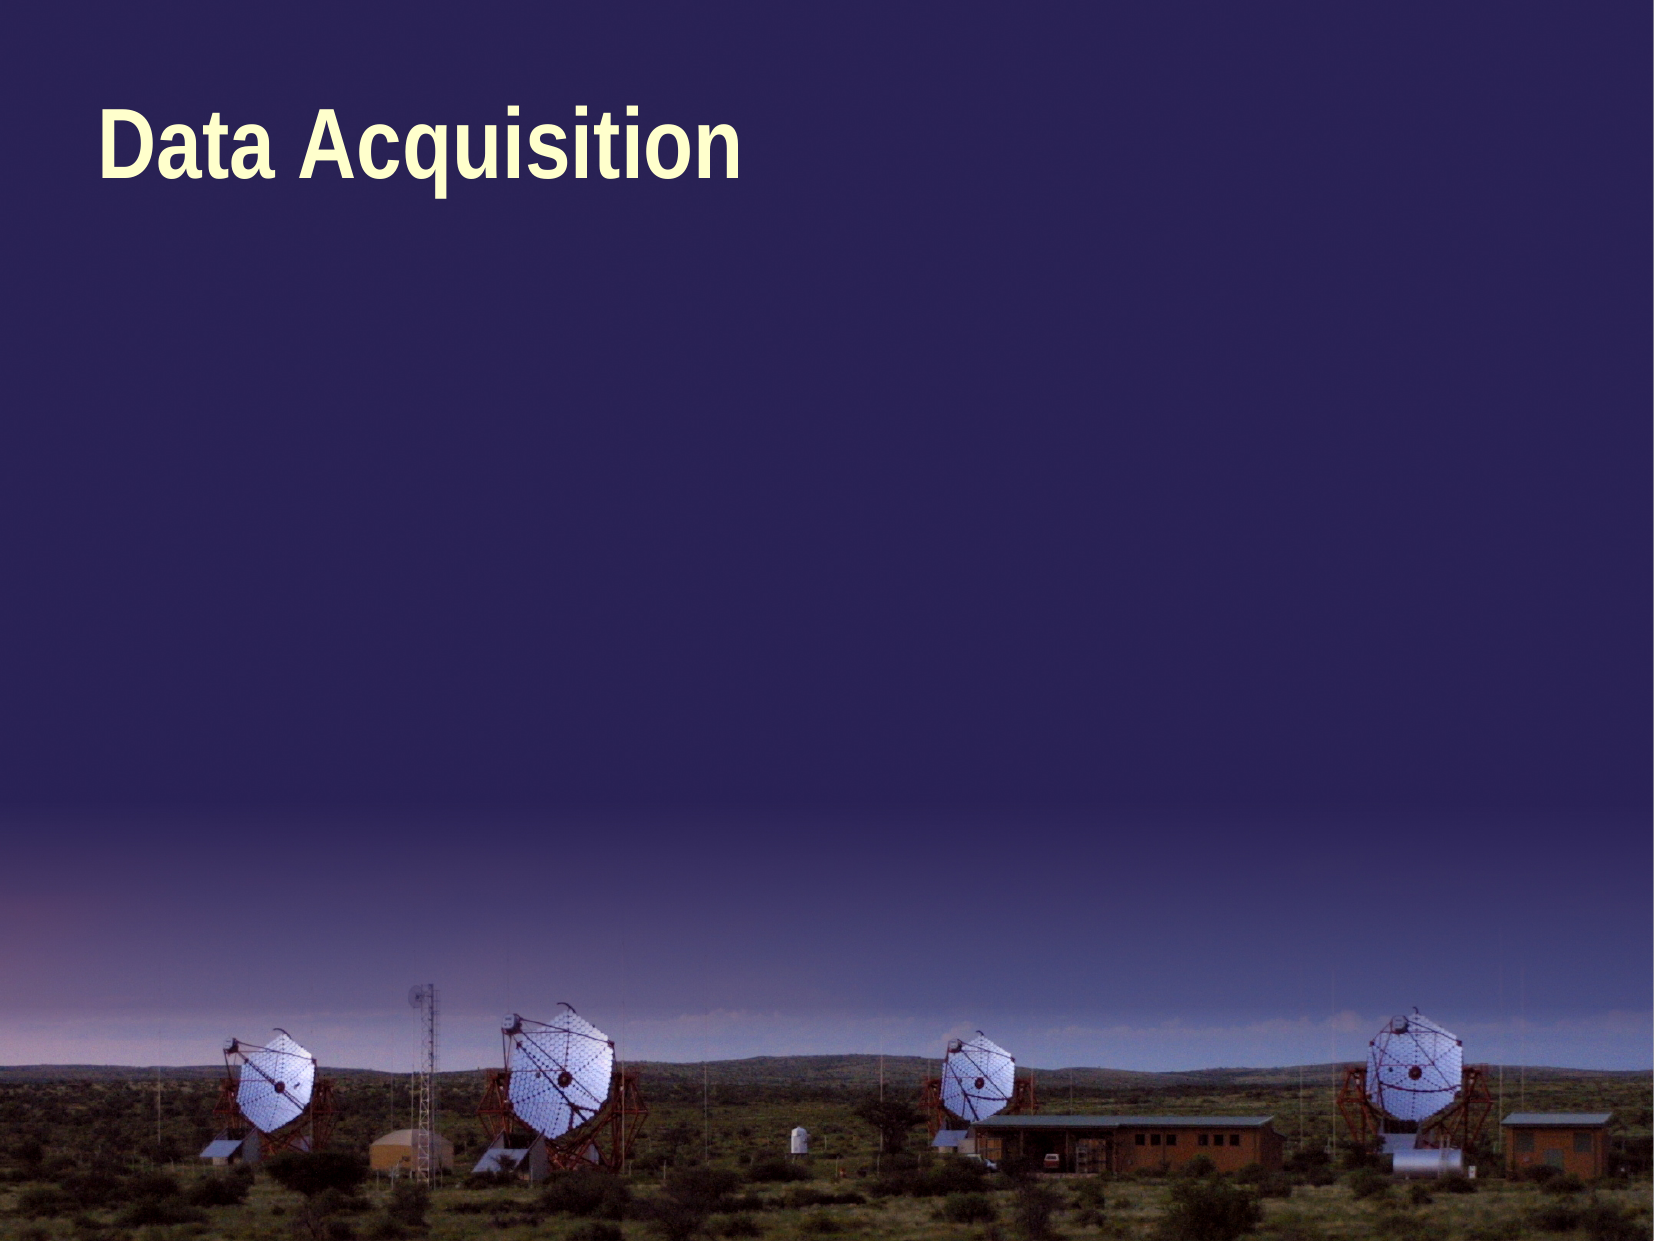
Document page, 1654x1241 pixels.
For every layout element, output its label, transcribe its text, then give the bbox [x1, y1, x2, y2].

picture [0, 0, 1654, 1241]
title Data Acquisition [82, 49, 1571, 257]
